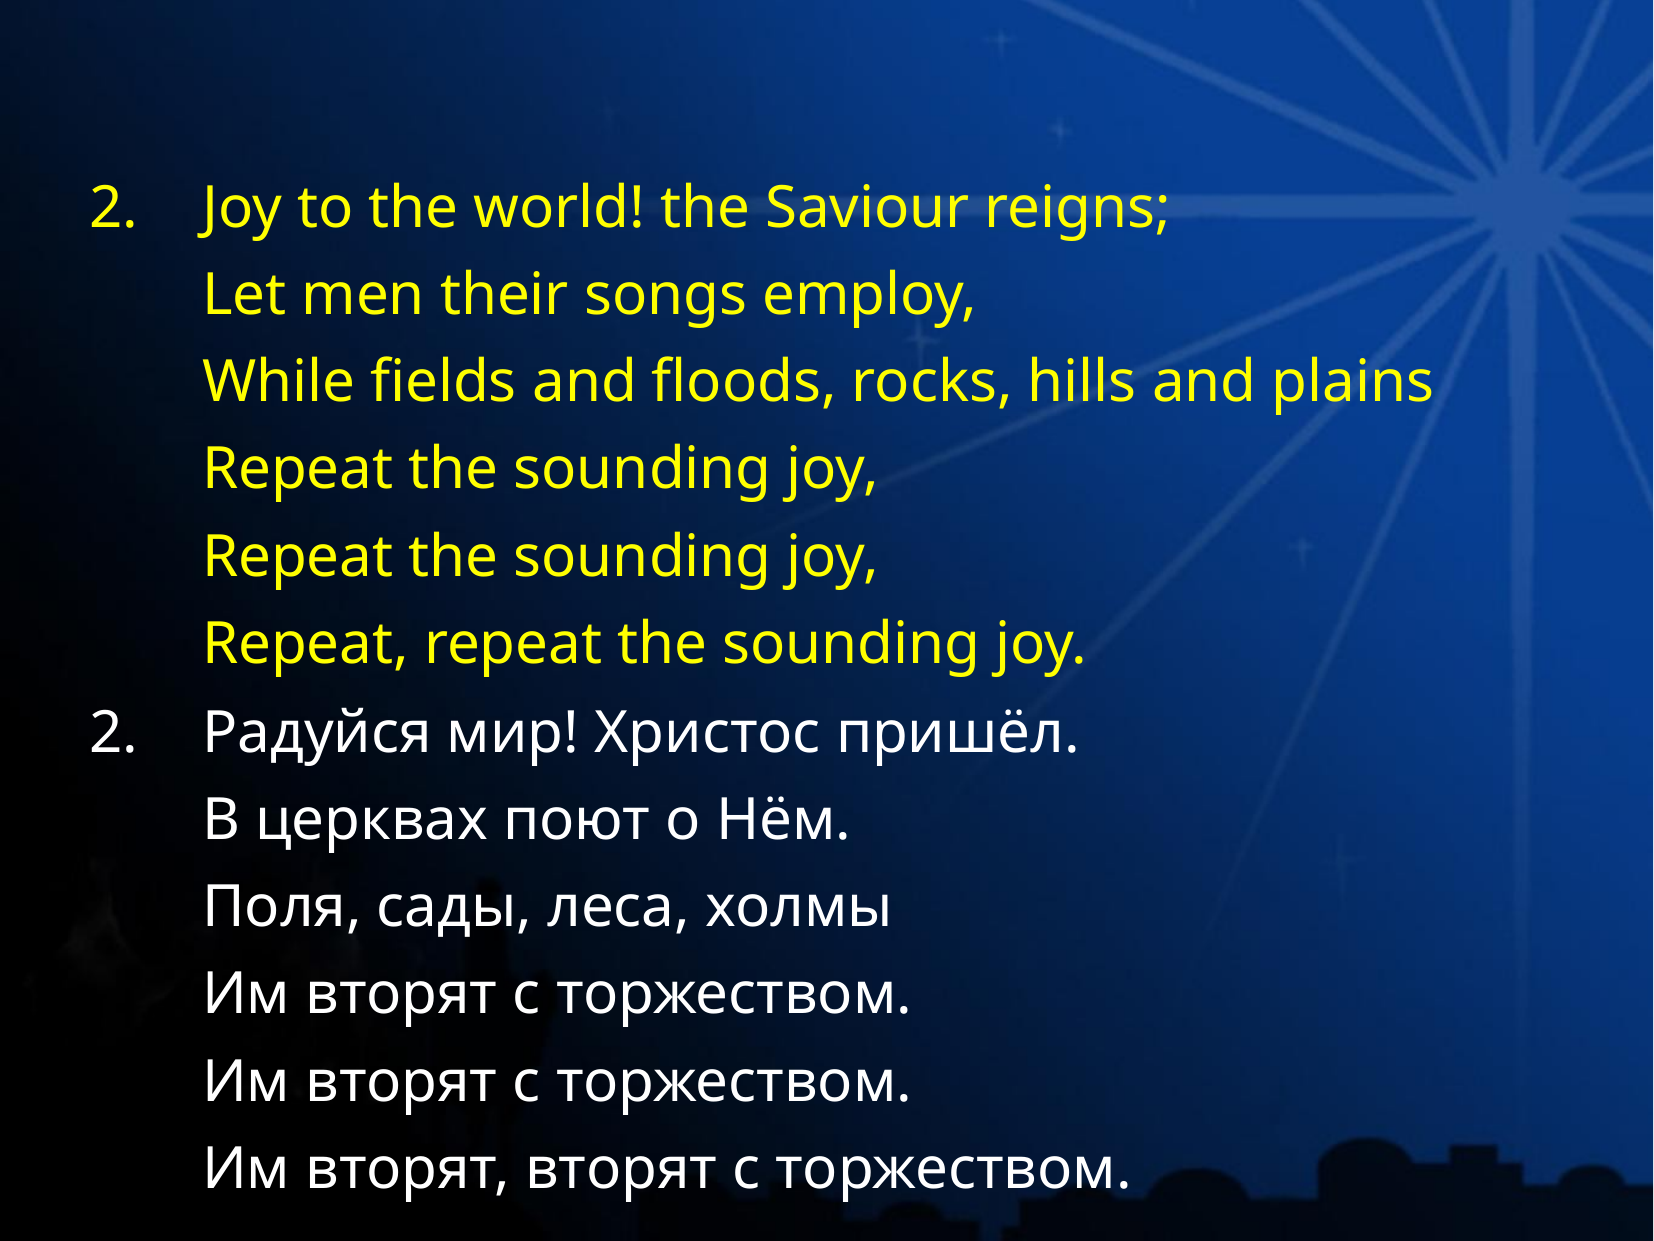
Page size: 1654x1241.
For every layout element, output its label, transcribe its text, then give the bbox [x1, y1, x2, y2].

text_box 2. Радуйся мир! Христос пришёл. В церквах поют о Нём. Поля, сады, леса, холмы Им вторят с торжеством. Им вторят с торжеством. Им вторят, вторят с торжеством. [75, 675, 1576, 1163]
text_box 2. Joy to the world! the Saviour reigns; Let men their songs employ, While fields and floods, rocks, hills and plains Repeat the sounding joy, Repeat the sounding joy, Repeat, repeat the sounding joy. [75, 150, 1576, 638]
picture [0, 0, 1654, 1241]
